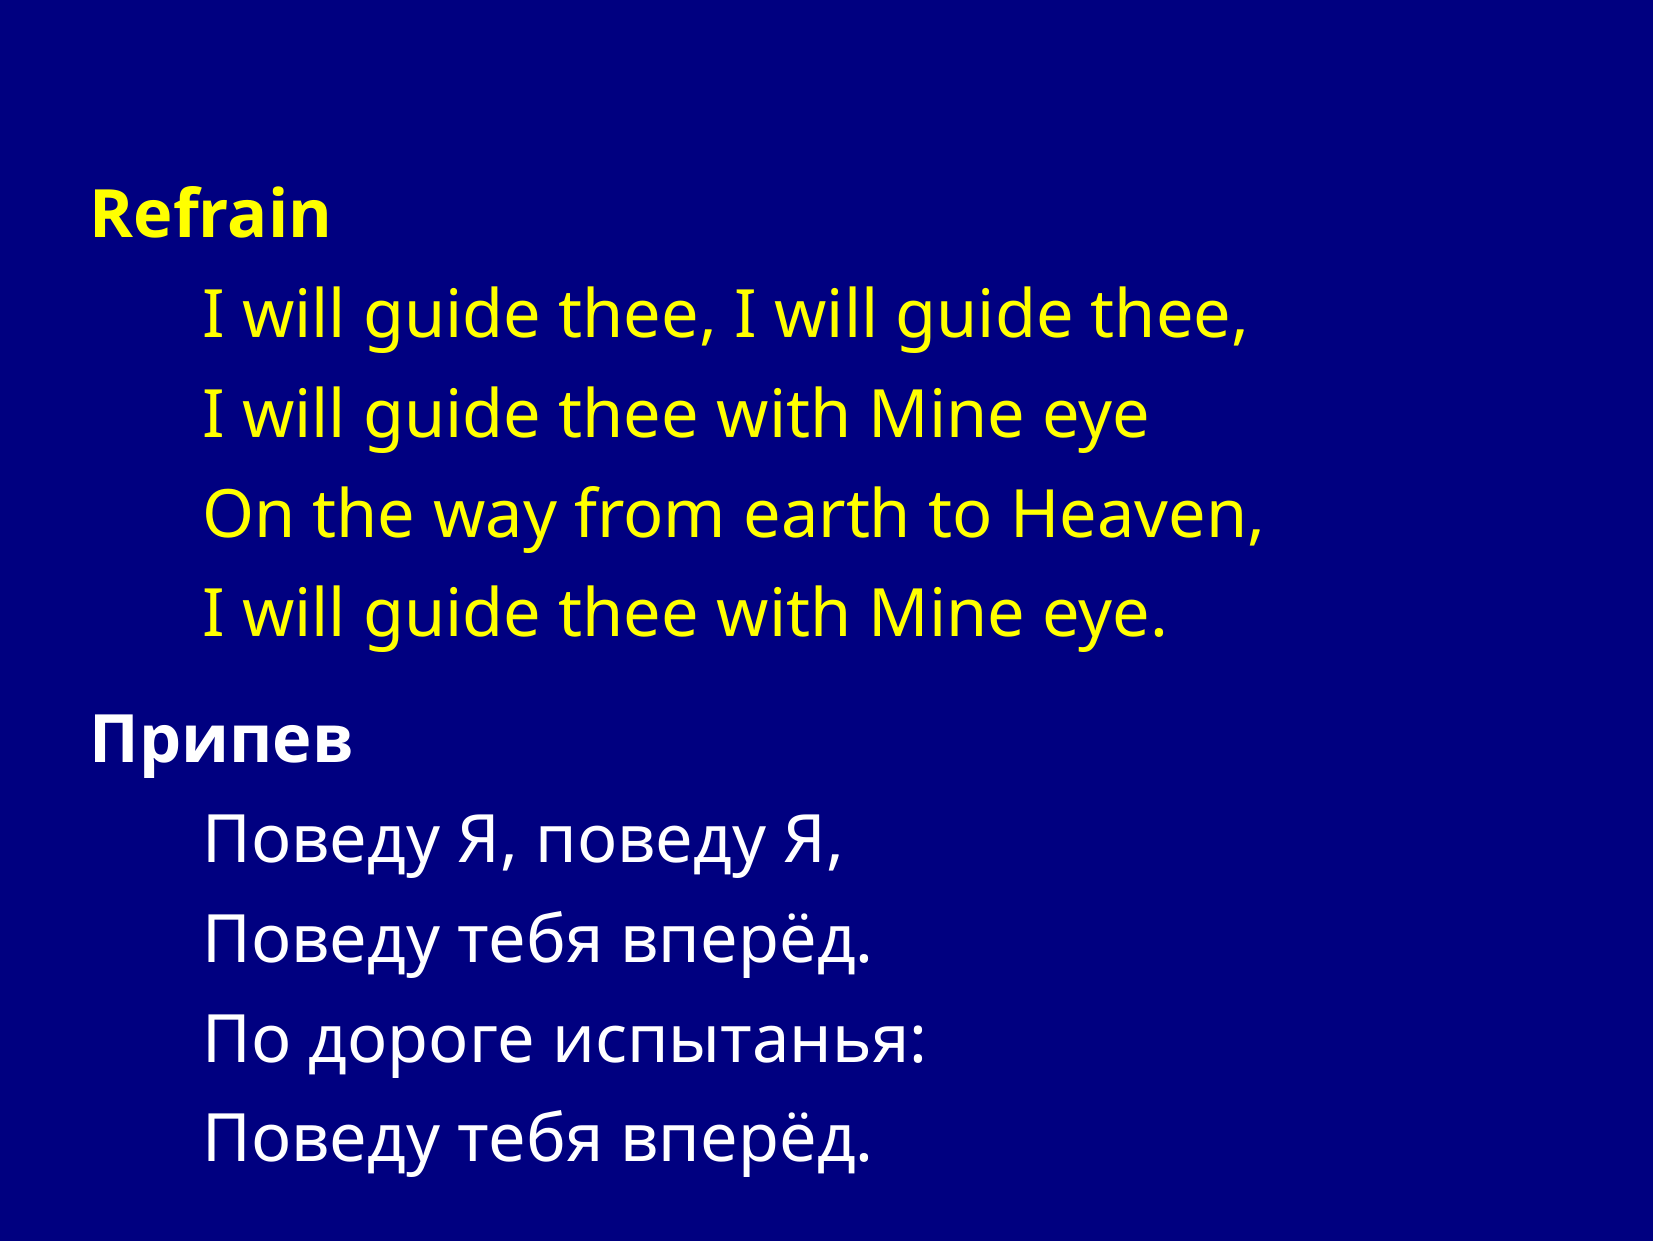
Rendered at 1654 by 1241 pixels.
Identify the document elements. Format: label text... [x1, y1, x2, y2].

text_box Припев Поведу Я, поведу Я, Поведу тебя вперёд. По дороге испытанья: Поведу тебя вперёд. [75, 675, 1576, 1163]
text_box Refrain I will guide thee, I will guide thee, I will guide thee with Mine eye On the way from earth to Heaven, I will guide thee with Mine eye. [75, 150, 1576, 638]
